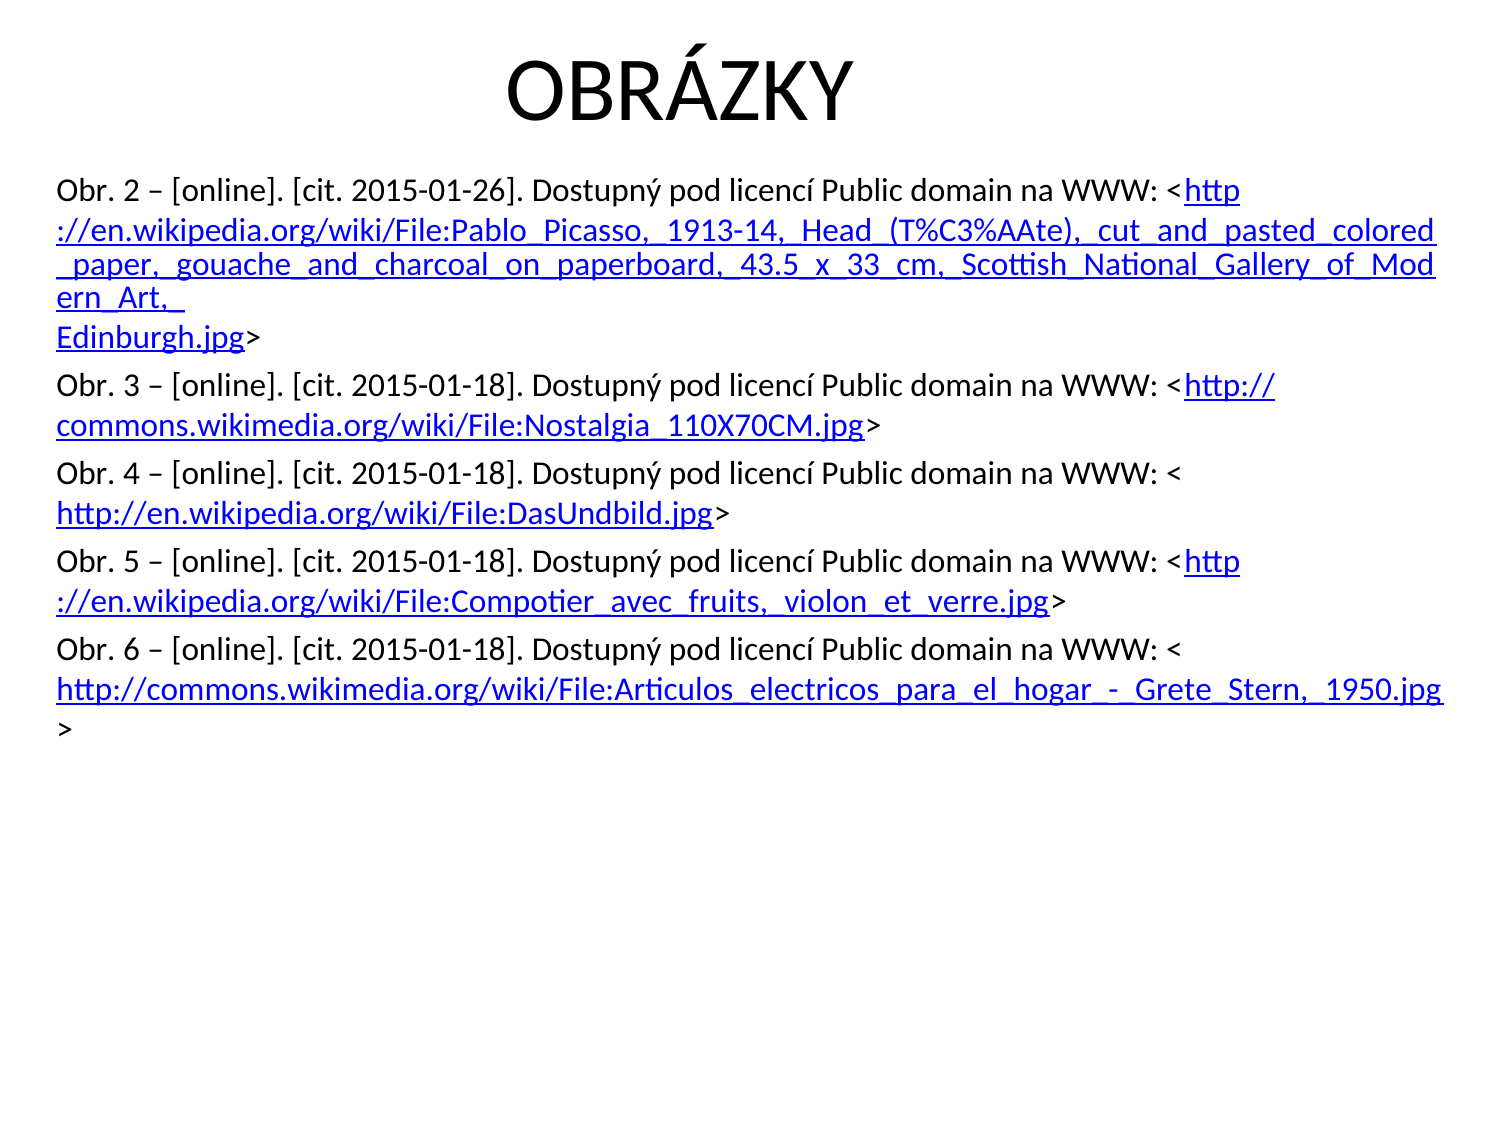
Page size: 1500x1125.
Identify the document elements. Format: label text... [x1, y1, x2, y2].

title OBRÁZKY [4, 19, 1355, 149]
list Obr. 2 – [online]. [cit. 2015-01-26]. Dostupný pod licencí Public domain na WWW: <http://en.wikipedia.org/wiki/File:Pablo_Picasso,_1913-14,_Head_(T%C3%AAte),_cut_and_pasted_colored_paper,_gouache_and_charcoal_on_paperboard,_43.5_x_33_cm,_Scottish_National_Gallery_of_Modern_Art,_Edinburgh.jpg> Obr. 3 – [online]. [cit. 2015-01-18]. Dostupný pod licencí Public domain na WWW: <http://commons.wikimedia.org/wiki/File:Nostalgia_110X70CM.jpg> Obr. 4 – [online]. [cit. 2015-01-18]. Dostupný pod licencí Public domain na WWW: <http://en.wikipedia.org/wiki/File:DasUndbild.jpg> Obr. 5 – [online]. [cit. 2015-01-18]. Dostupný pod licencí Public domain na WWW: <http://en.wikipedia.org/wiki/File:Compotier_avec_fruits,_violon_et_verre.jpg> Obr. 6 – [online]. [cit. 2015-01-18]. Dostupný pod licencí Public domain na WWW: <http://commons.wikimedia.org/wiki/File:Articulos_electricos_para_el_hogar_-_Grete_Stern,_1950.jpg> [41, 160, 1459, 1082]
